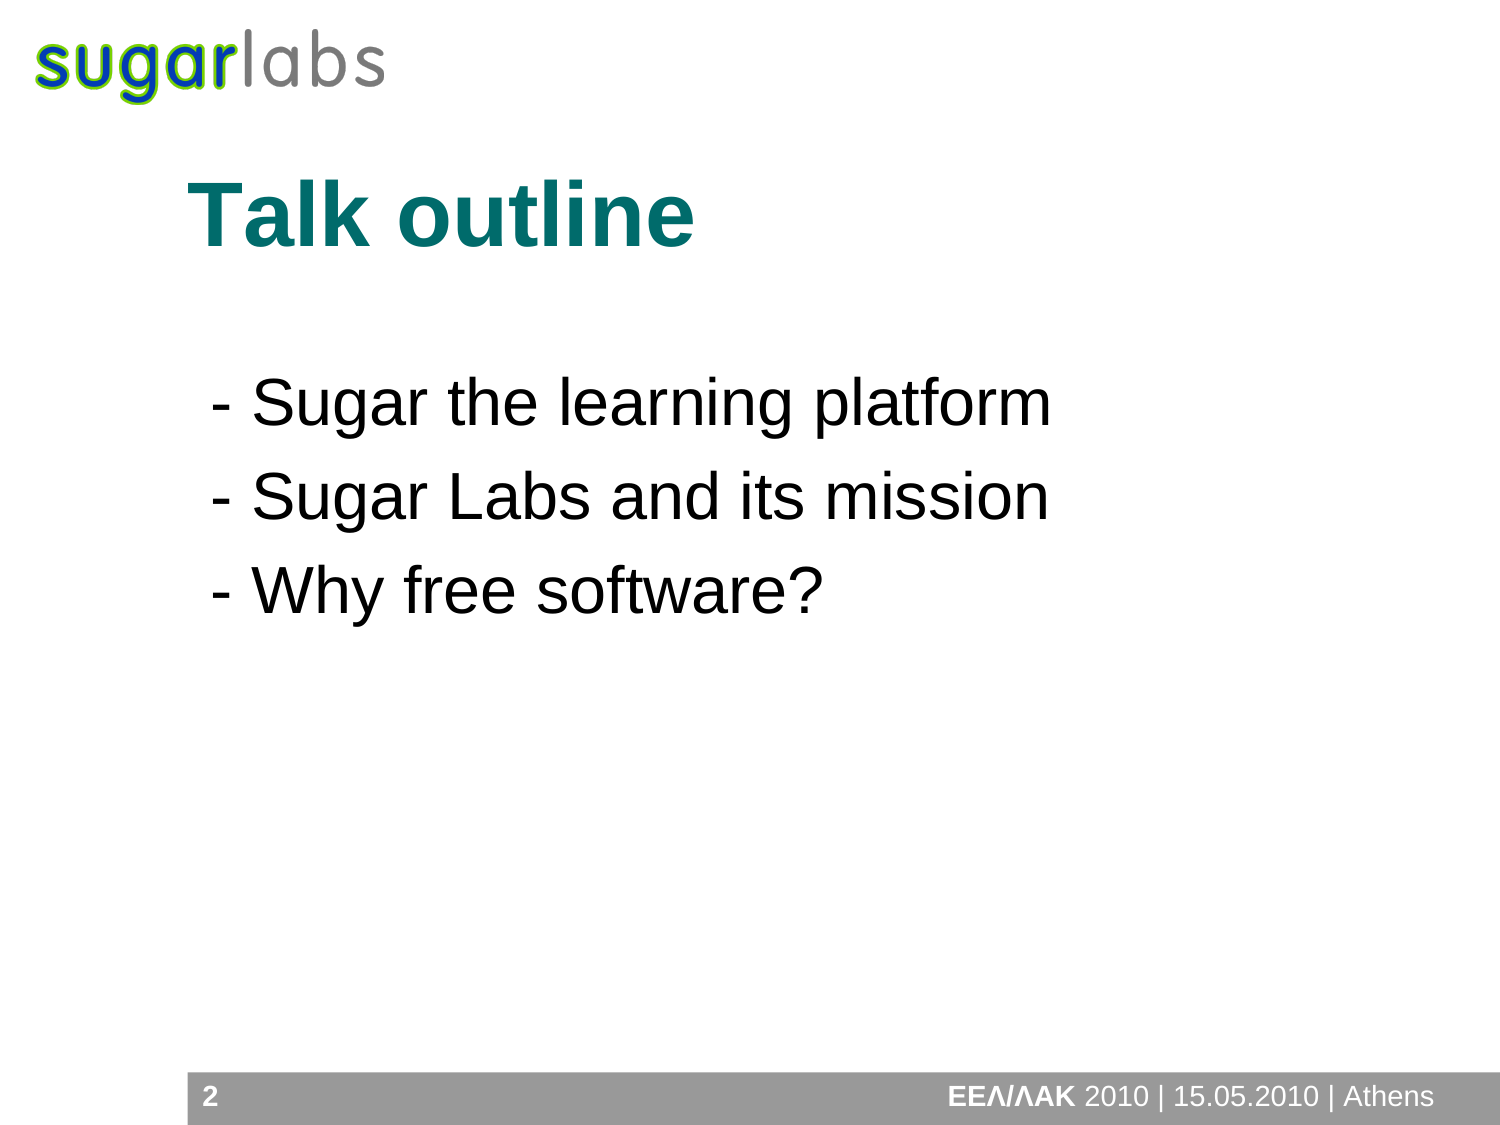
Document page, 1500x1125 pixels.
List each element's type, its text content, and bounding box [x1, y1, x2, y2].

picture [35, 29, 384, 105]
title Talk outline [187, 75, 1500, 338]
subtitle - Sugar the learning platform - Sugar Labs and its mission - Why free software? [187, 142, 1425, 847]
